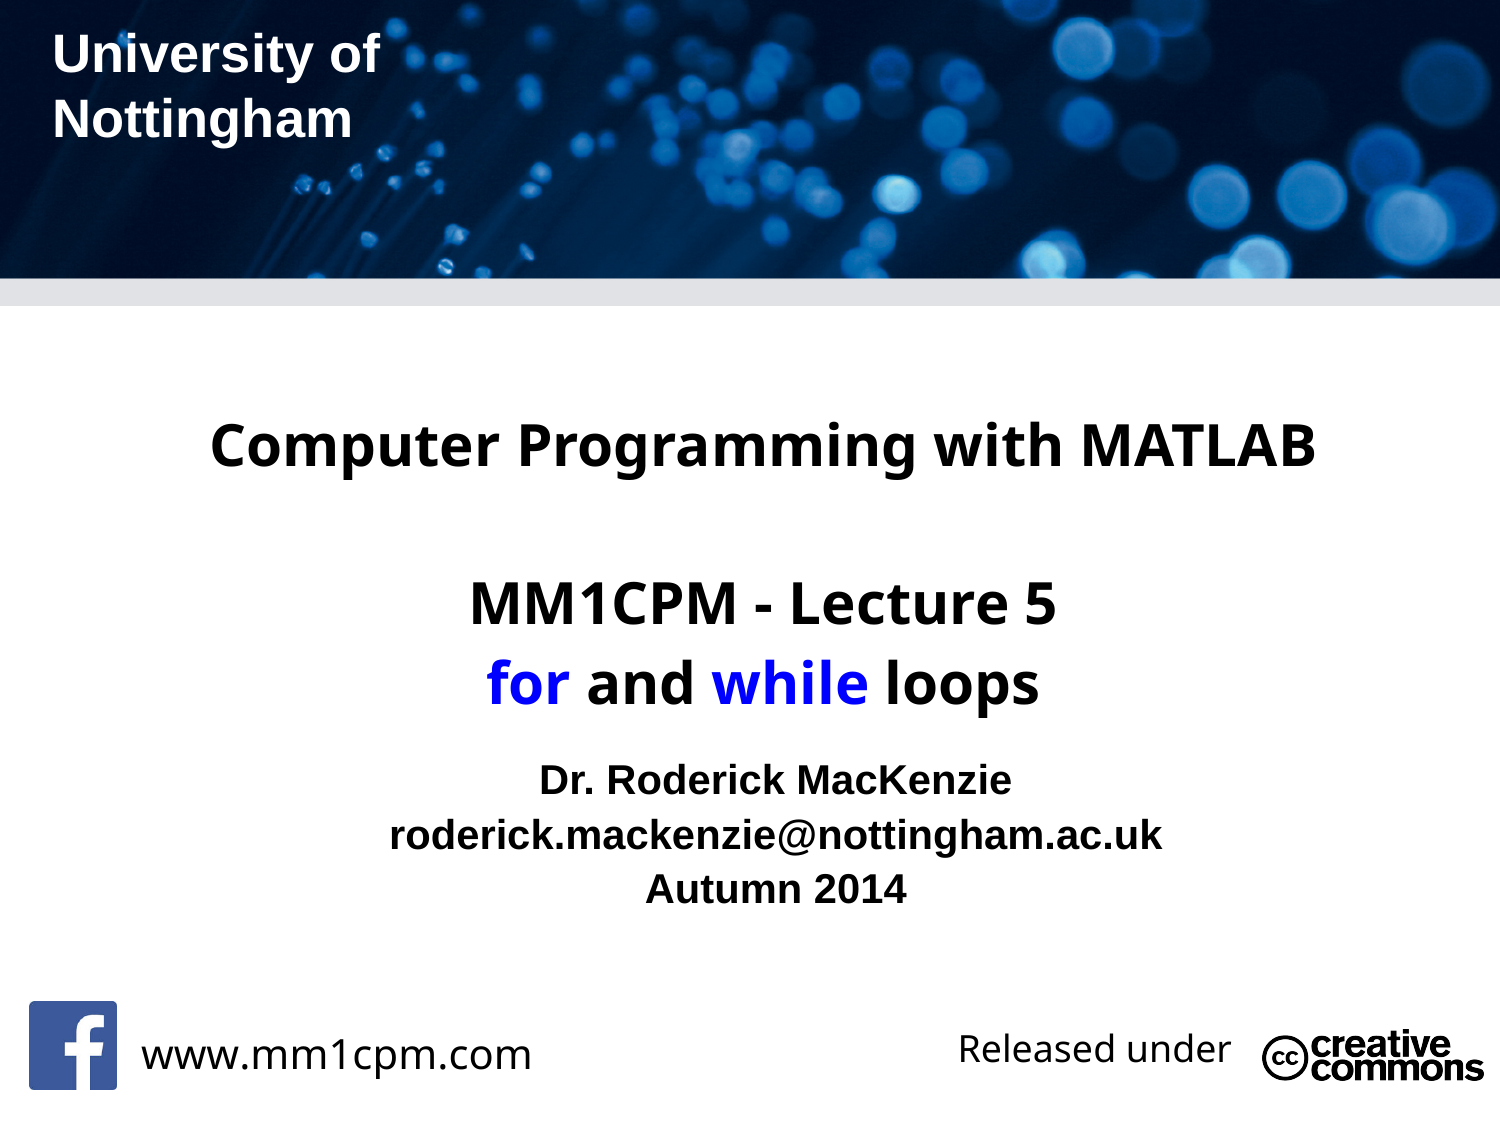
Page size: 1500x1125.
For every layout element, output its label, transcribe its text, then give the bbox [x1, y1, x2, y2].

picture [1301, 1029, 1484, 1081]
title Computer Programming with MATLAB MM1CPM - Lecture 5 for and while loops [14, 404, 1500, 676]
text_box www.mm1cpm.com [126, 1020, 908, 1096]
subtitle Dr. Roderick MacKenzie roderick.mackenzie@nottingham.ac.uk Autumn 2014 [71, 756, 1481, 913]
picture [0, 0, 1500, 306]
picture [29, 1001, 117, 1090]
text_box Released under [942, 1017, 1301, 1090]
